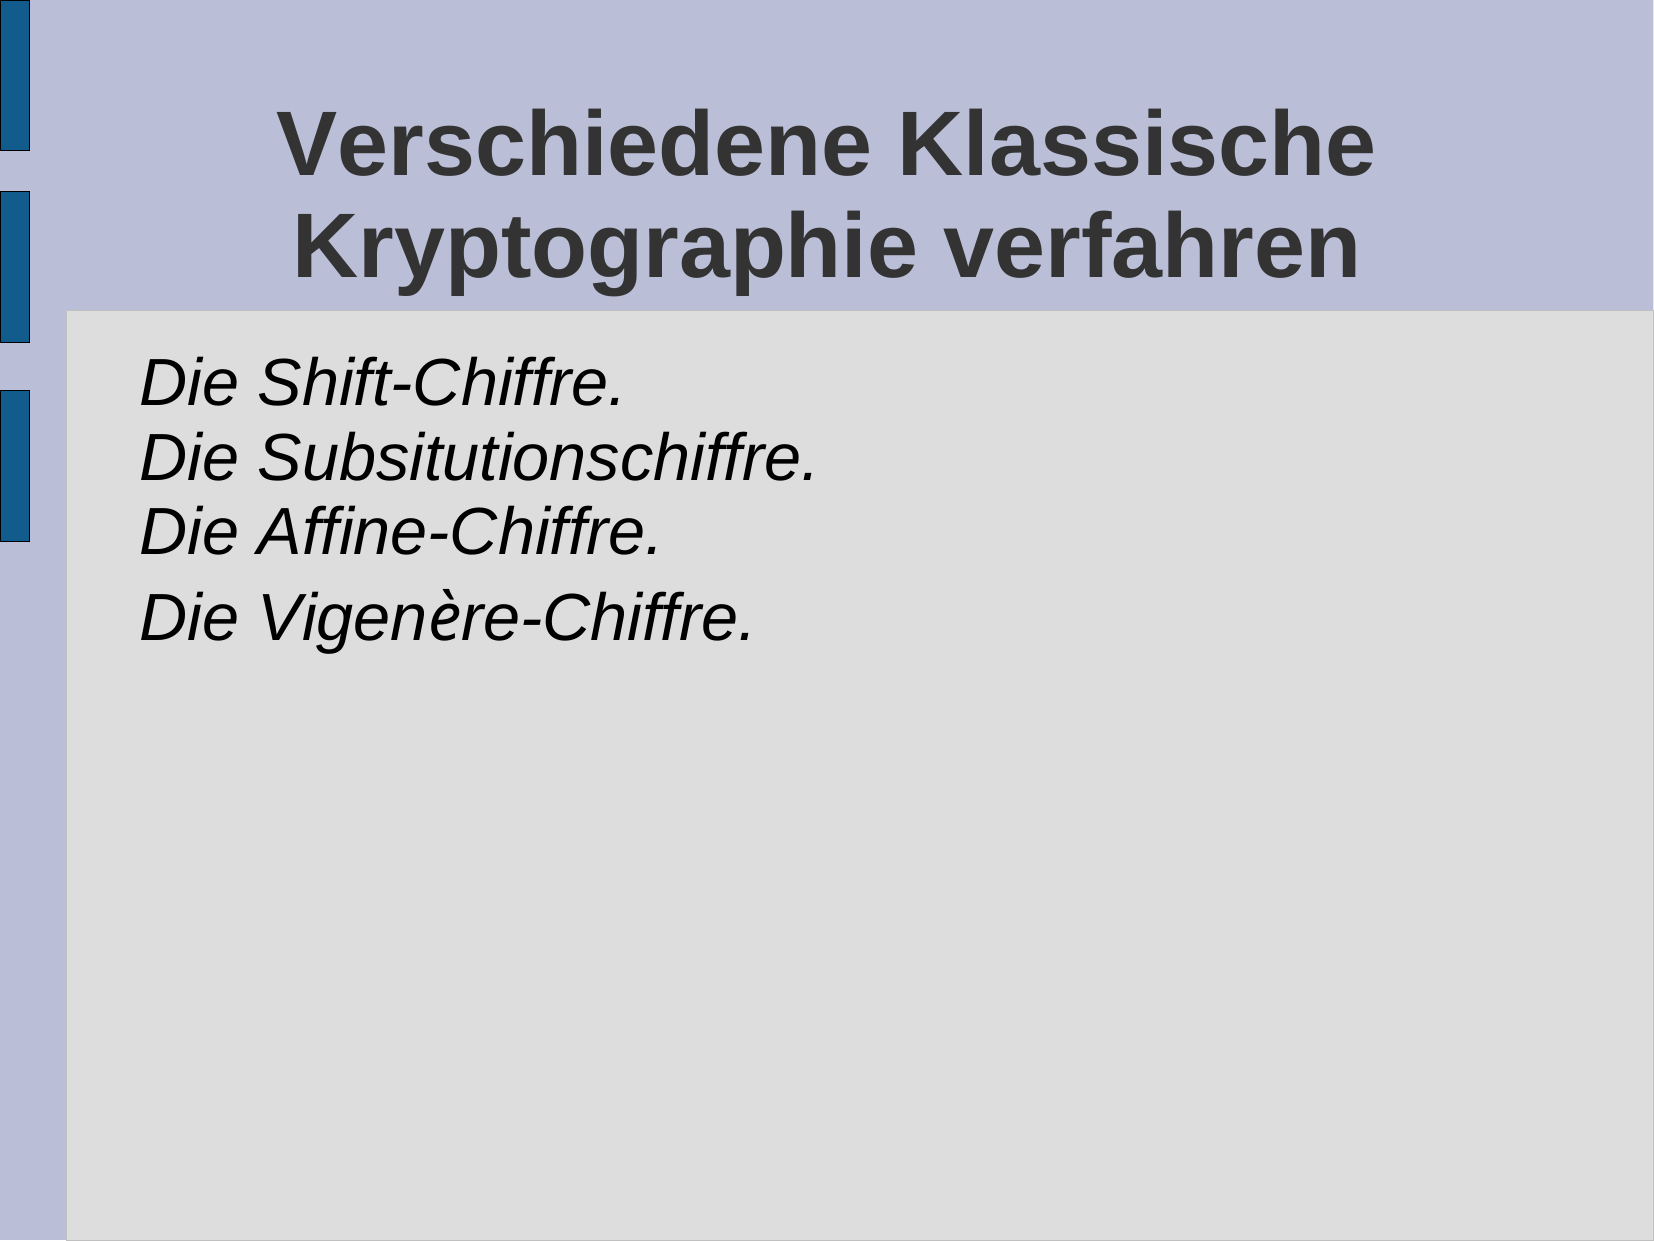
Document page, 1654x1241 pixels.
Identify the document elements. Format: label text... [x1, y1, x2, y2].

title Verschiedene Klassische Kryptographie verfahren [121, 76, 1534, 313]
list Die Shift-Chiffre. Die Subsitutionschiffre. Die Affine-Chiffre. Die Vigenère-Chiffre. [121, 344, 1534, 1127]
